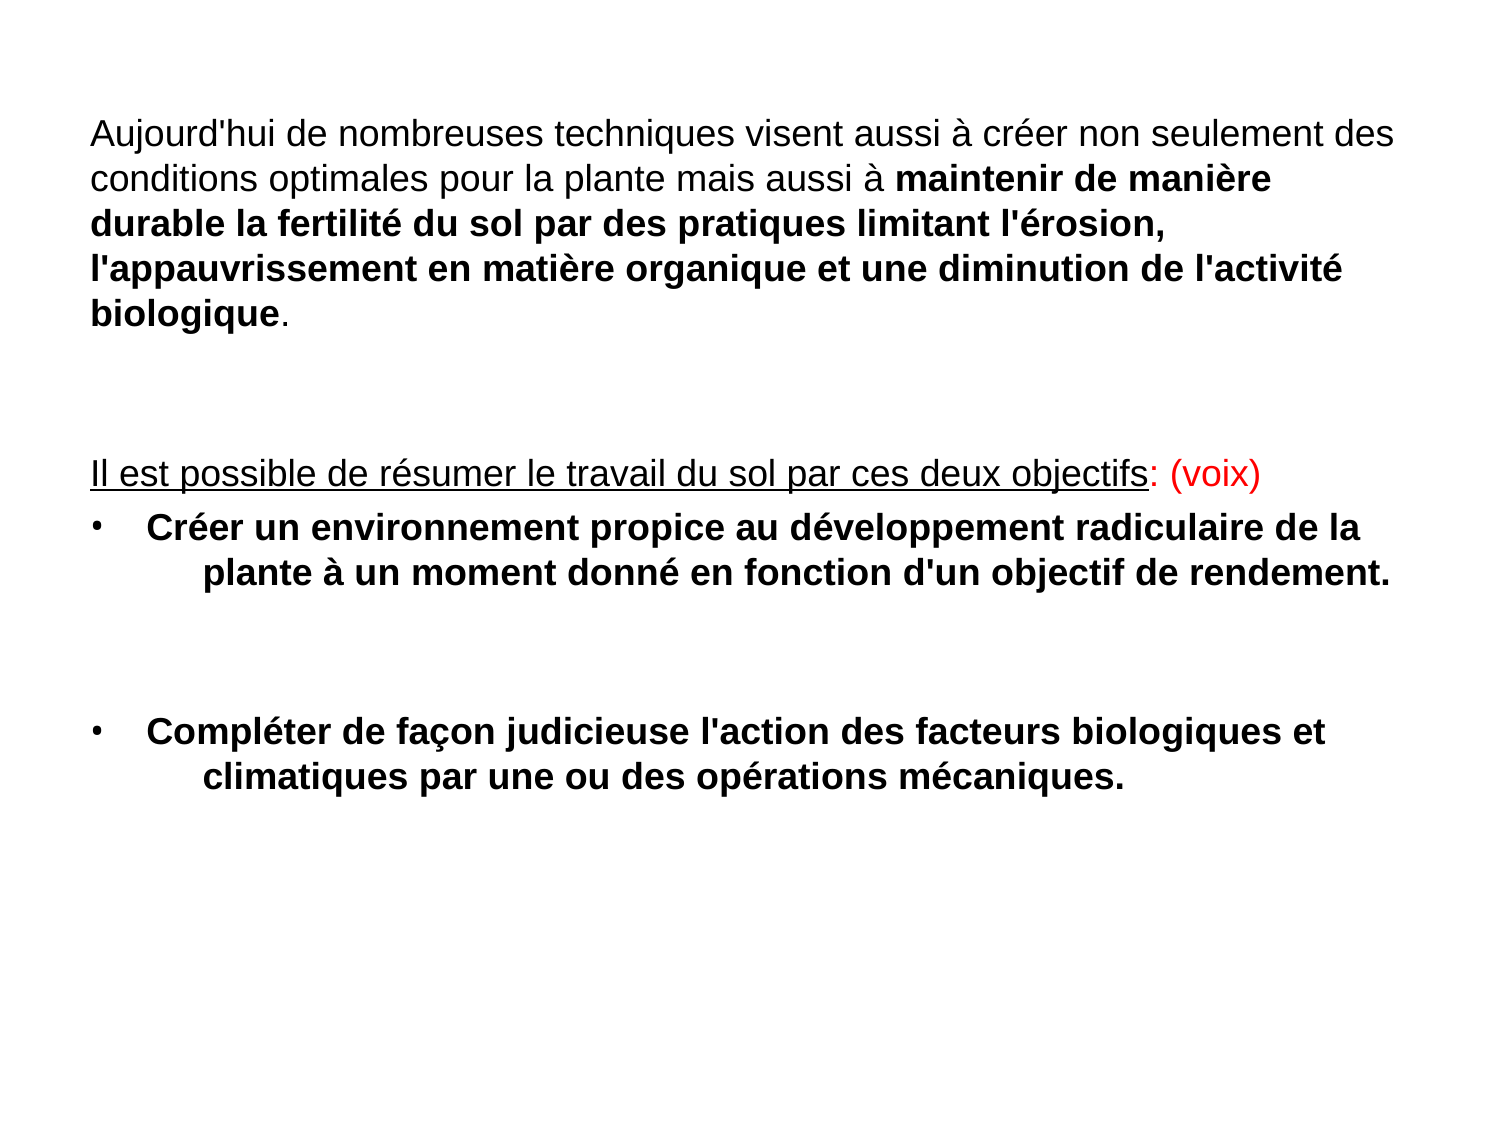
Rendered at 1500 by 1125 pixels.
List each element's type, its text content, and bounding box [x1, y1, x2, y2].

list Aujourd'hui de nombreuses techniques visent aussi à créer non seulement des conditions optimales pour la plante mais aussi à maintenir de manière durable la fertilité du sol par des pratiques limitant l'érosion, l'appauvrissement en matière organique et une diminution de l'activité biologique. Il est possible de résumer le travail du sol par ces deux objectifs: (voix) Créer un environnement propice au développement radiculaire de la plante à un moment donné en fonction d'un objectif de rendement. Compléter de façon judicieuse l'action des facteurs biologiques et climatiques par une ou des opérations mécaniques. [75, 101, 1426, 1005]
